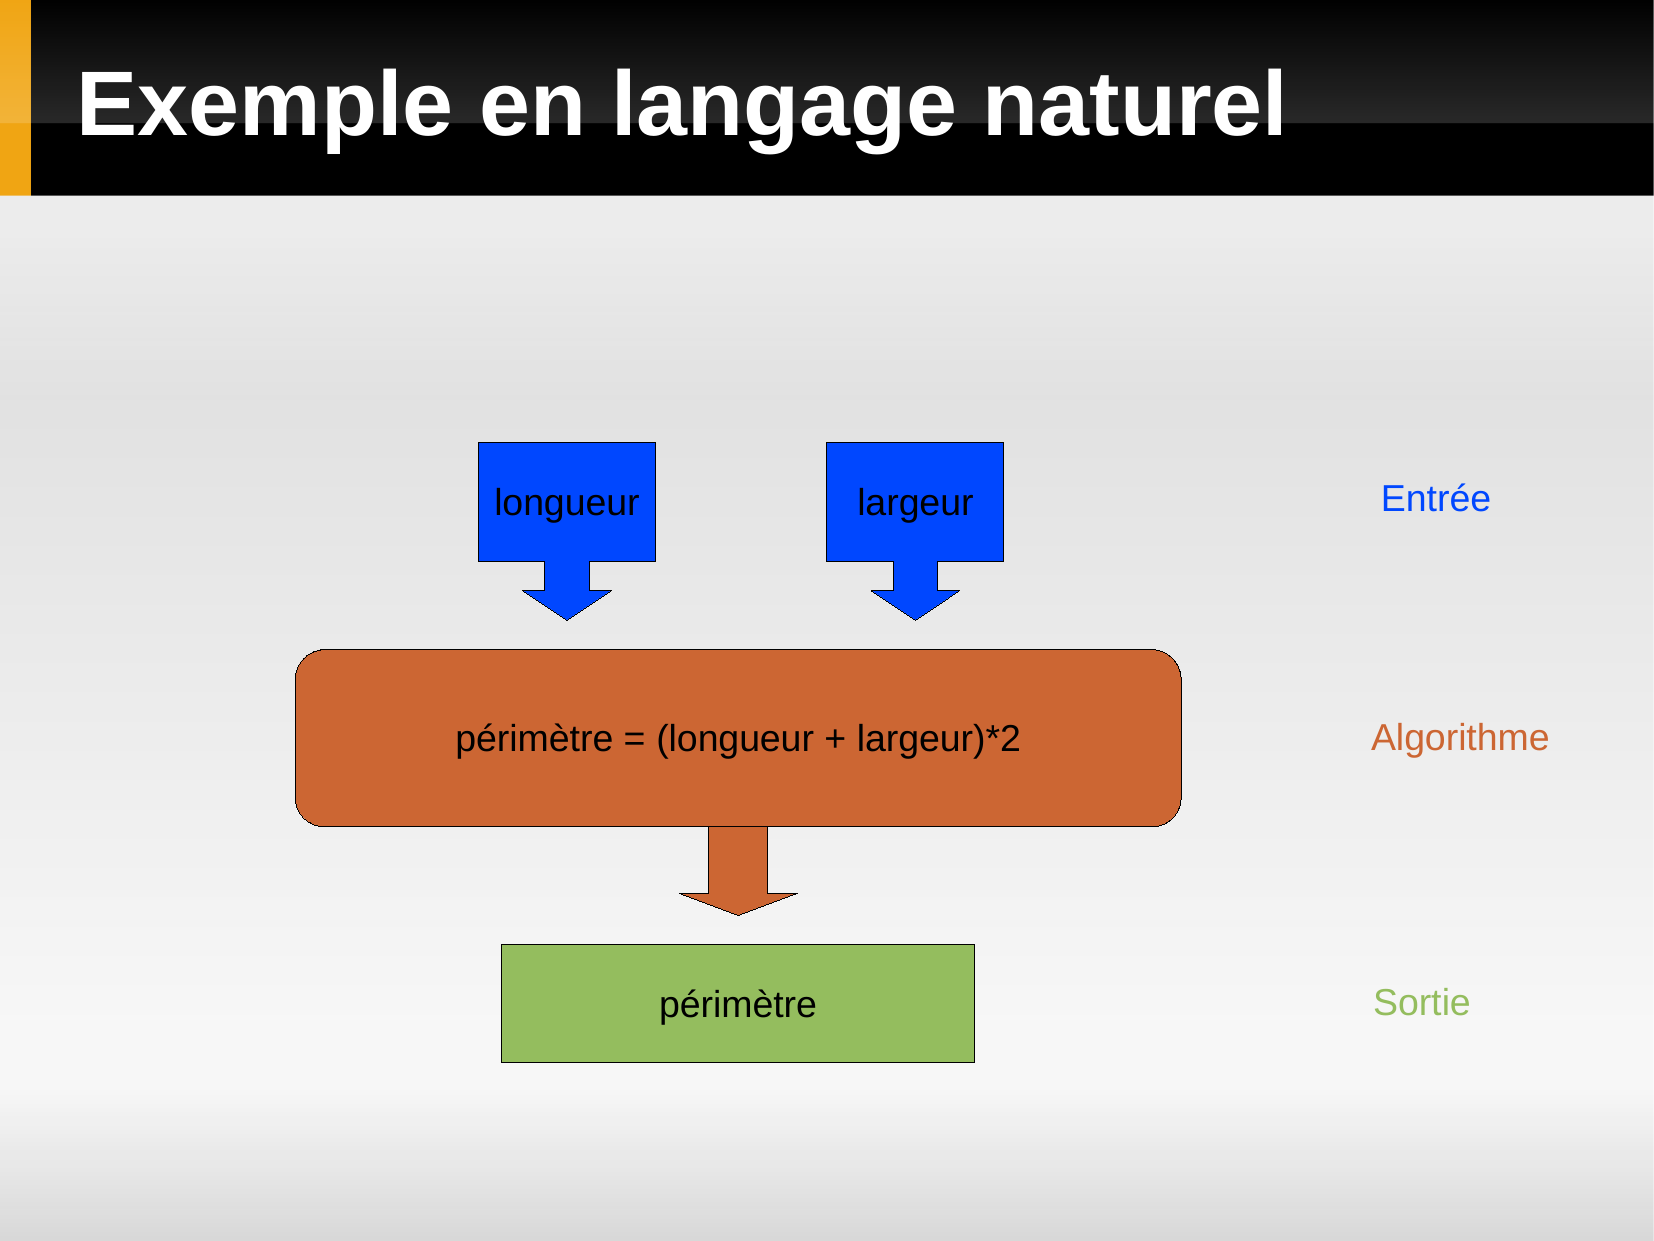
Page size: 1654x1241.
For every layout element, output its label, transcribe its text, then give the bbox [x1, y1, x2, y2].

text_box [679, 826, 798, 916]
picture [0, 0, 1654, 1241]
title Exemple en langage naturel [76, 0, 1565, 208]
text_box largeur [826, 442, 1004, 621]
text_box périmètre [501, 944, 975, 1063]
text_box périmètre = (longueur + largeur)*2 [295, 649, 1182, 827]
text_box longueur [478, 442, 656, 621]
text_box Algorithme [1356, 708, 1565, 766]
text_box Sortie [1358, 974, 1486, 1034]
text_box Entrée [1366, 470, 1506, 528]
